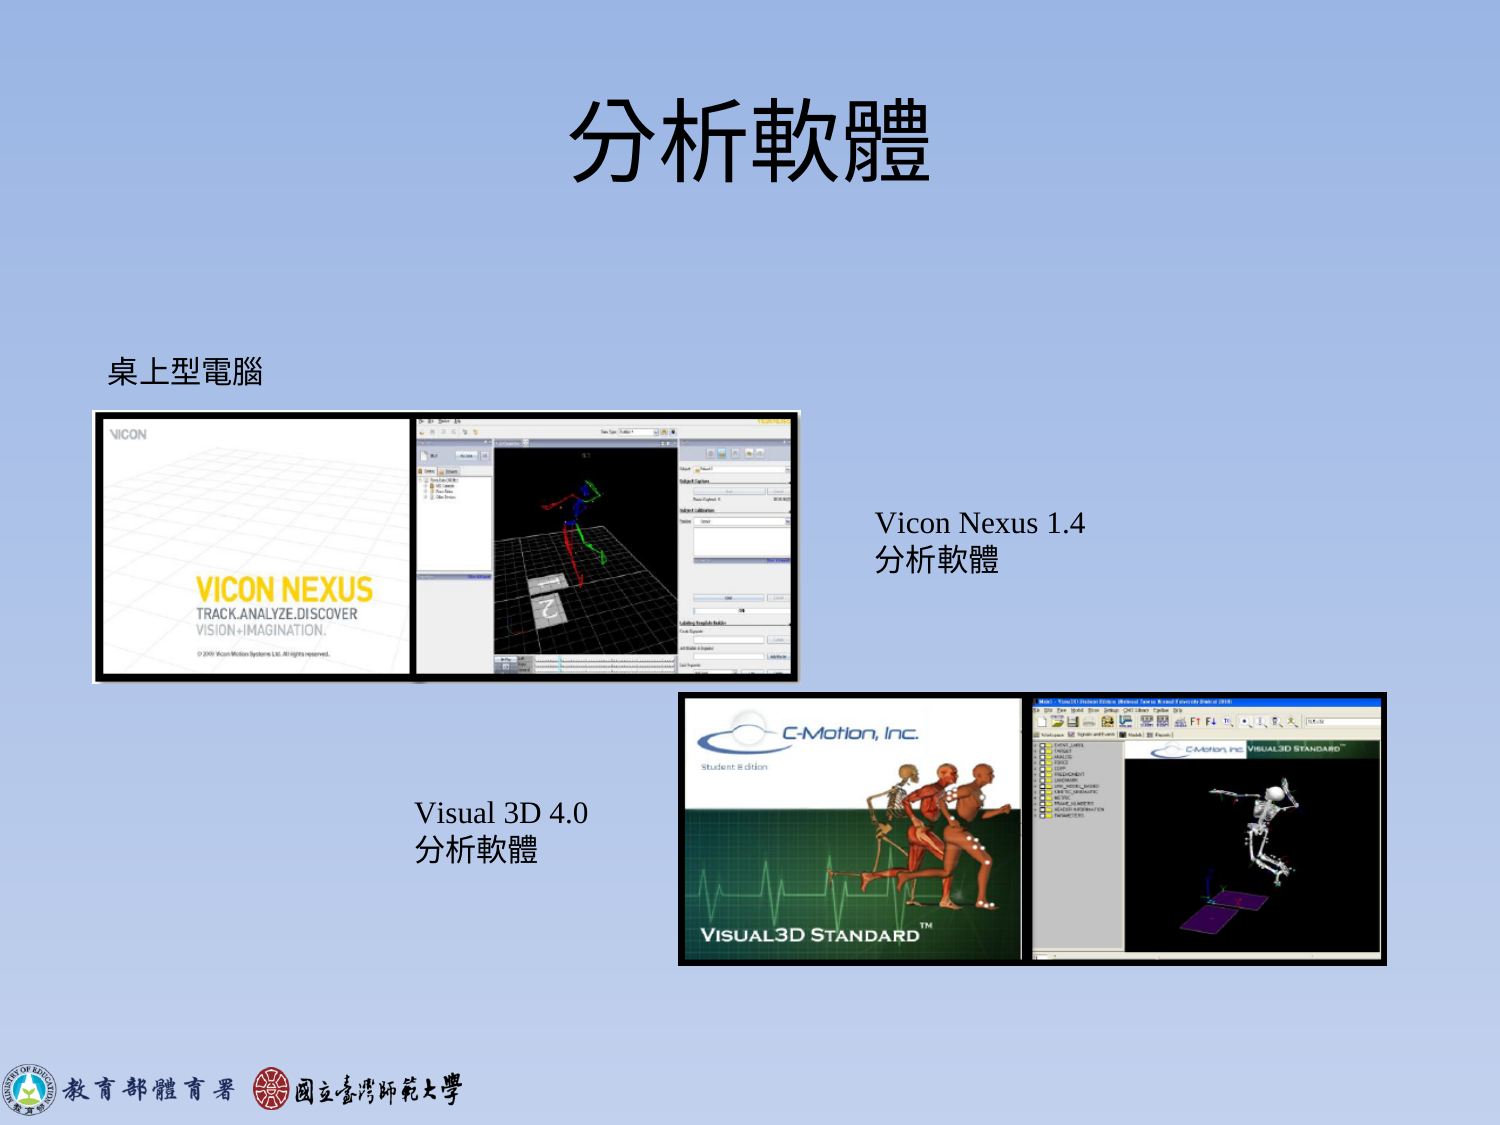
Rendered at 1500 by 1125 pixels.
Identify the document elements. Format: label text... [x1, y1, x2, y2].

picture [92, 410, 801, 684]
text_box 桌上型電腦 [93, 345, 350, 397]
text_box Vicon Nexus 1.4分析軟體 [859, 495, 1117, 585]
text_box Visual 3D 4.0 分析軟體 [399, 785, 657, 875]
picture [678, 692, 1387, 966]
title 分析軟體 [75, 45, 1426, 233]
